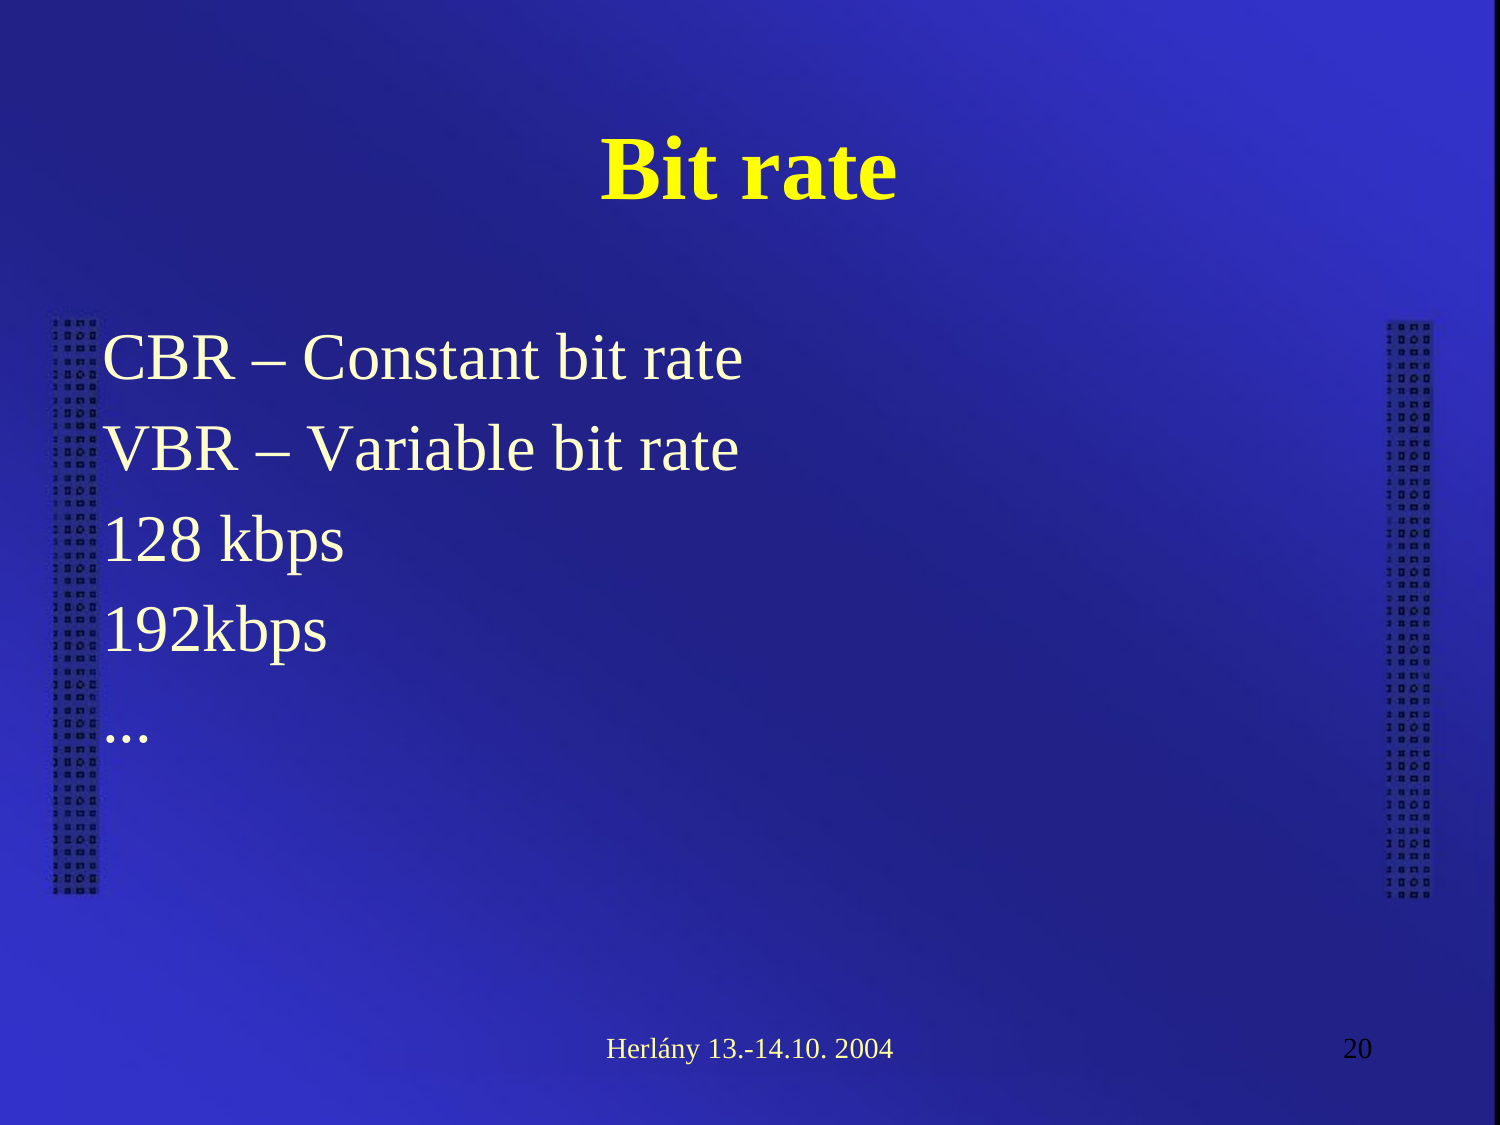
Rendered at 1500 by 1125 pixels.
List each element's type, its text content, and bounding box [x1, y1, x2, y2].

picture [0, 0, 1500, 1125]
title Bit rate [112, 74, 1388, 263]
text_box 20 [1074, 1024, 1388, 1073]
list CBR – Constant bit rate VBR – Variable bit rate 128 kbps 192kbps ... [87, 312, 1438, 988]
text_box Herlány 13.-14.10. 2004 [512, 1024, 988, 1073]
